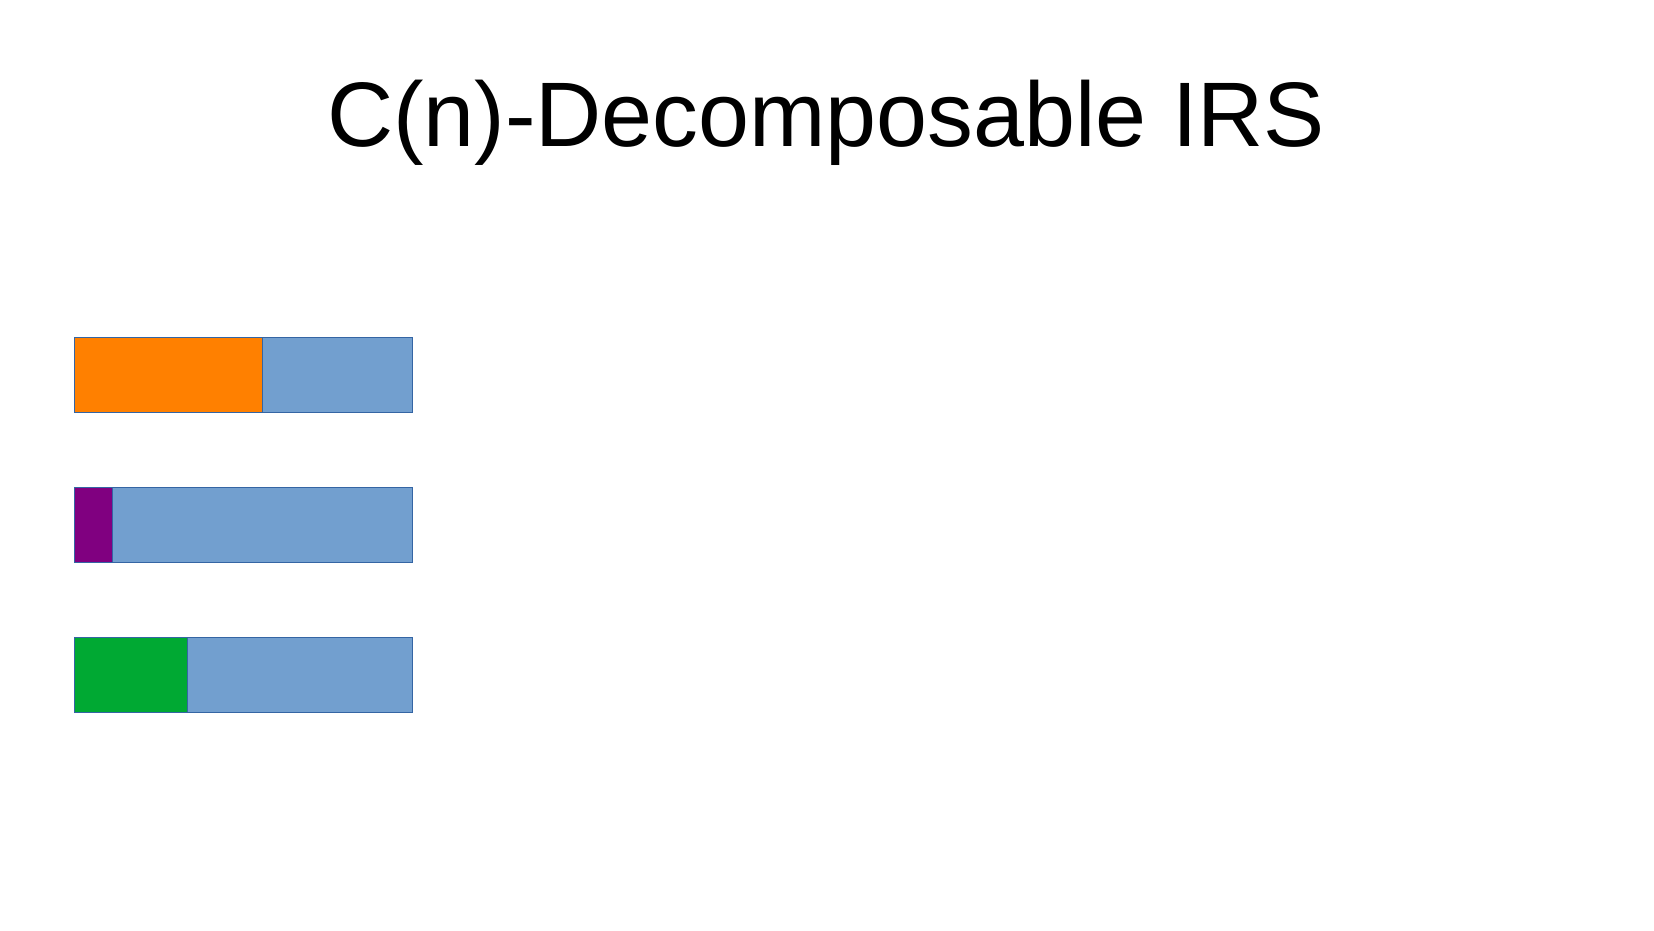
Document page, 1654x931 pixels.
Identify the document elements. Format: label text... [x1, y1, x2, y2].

title C(n)-Decomposable IRS [82, 37, 1571, 193]
text_box [74, 637, 413, 713]
text_box [74, 487, 413, 563]
text_box [74, 337, 413, 413]
